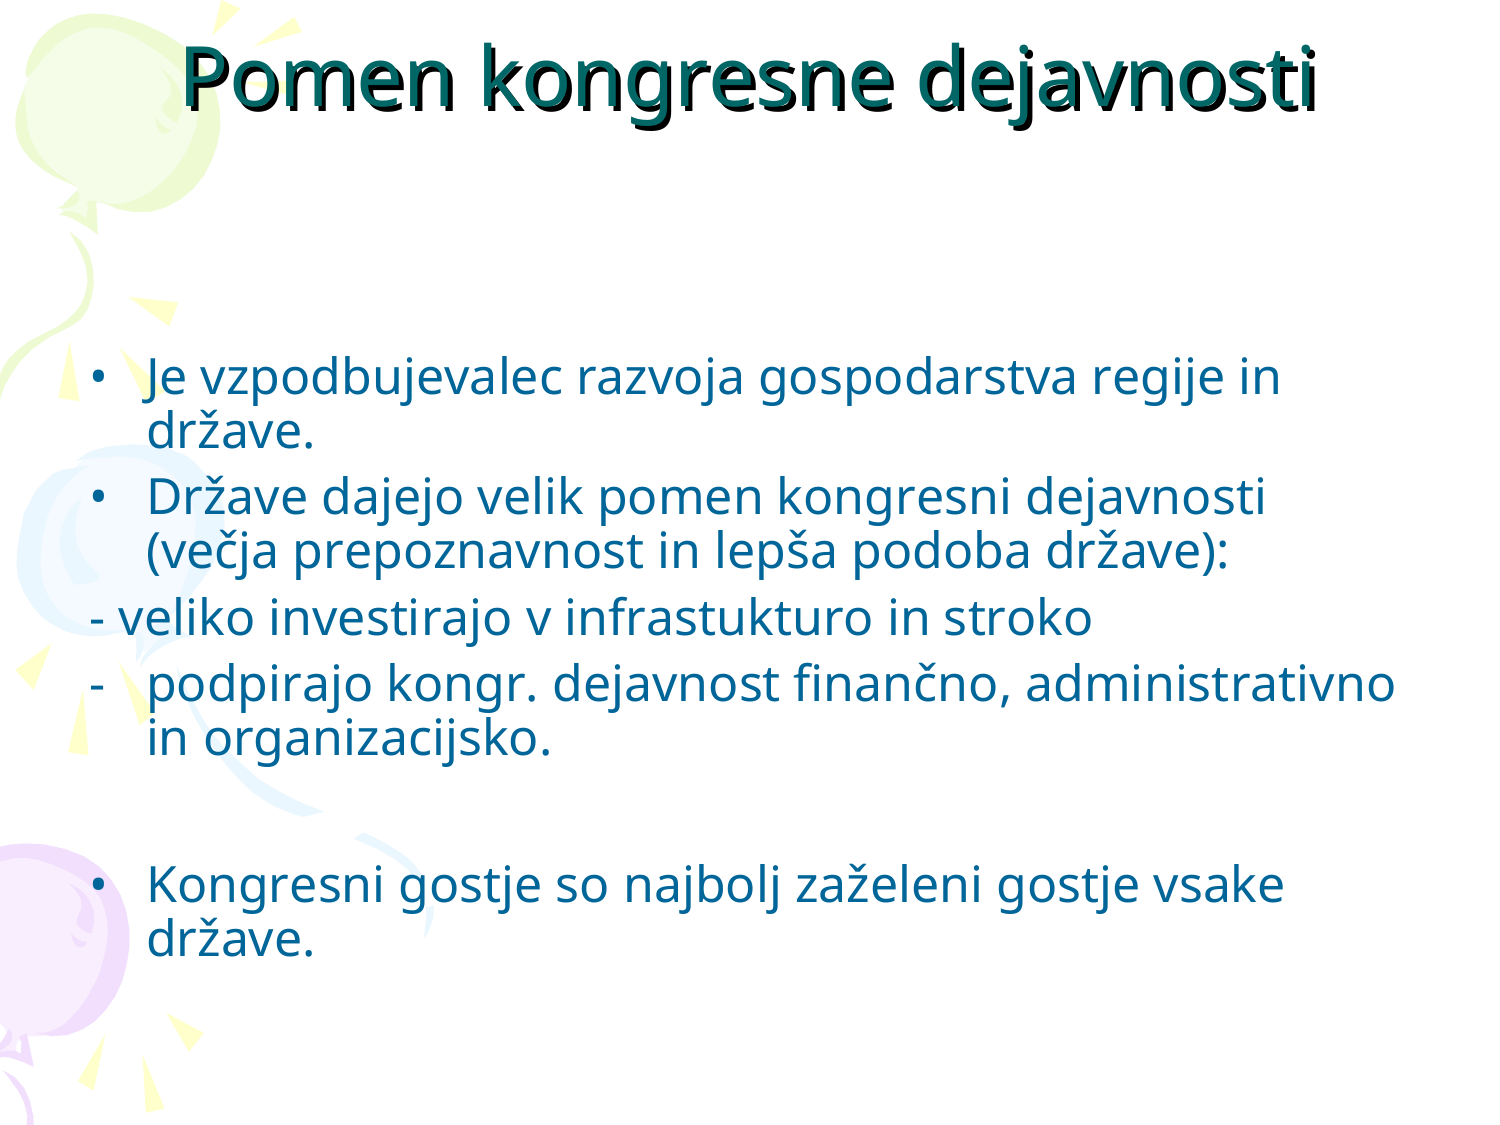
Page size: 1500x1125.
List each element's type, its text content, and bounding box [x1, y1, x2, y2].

title Pomen kongresne dejavnosti [72, 16, 1426, 233]
list Je vzpodbujevalec razvoja gospodarstva regije in države. Države dajejo velik pomen kongresni dejavnosti (večja prepoznavnost in lepša podoba države): - veliko investirajo v infrastukturo in stroko podpirajo kongr. dejavnost finančno, administrativno in organizacijsko. Kongresni gostje so najbolj zaželeni gostje vsake države. [75, 262, 1426, 994]
